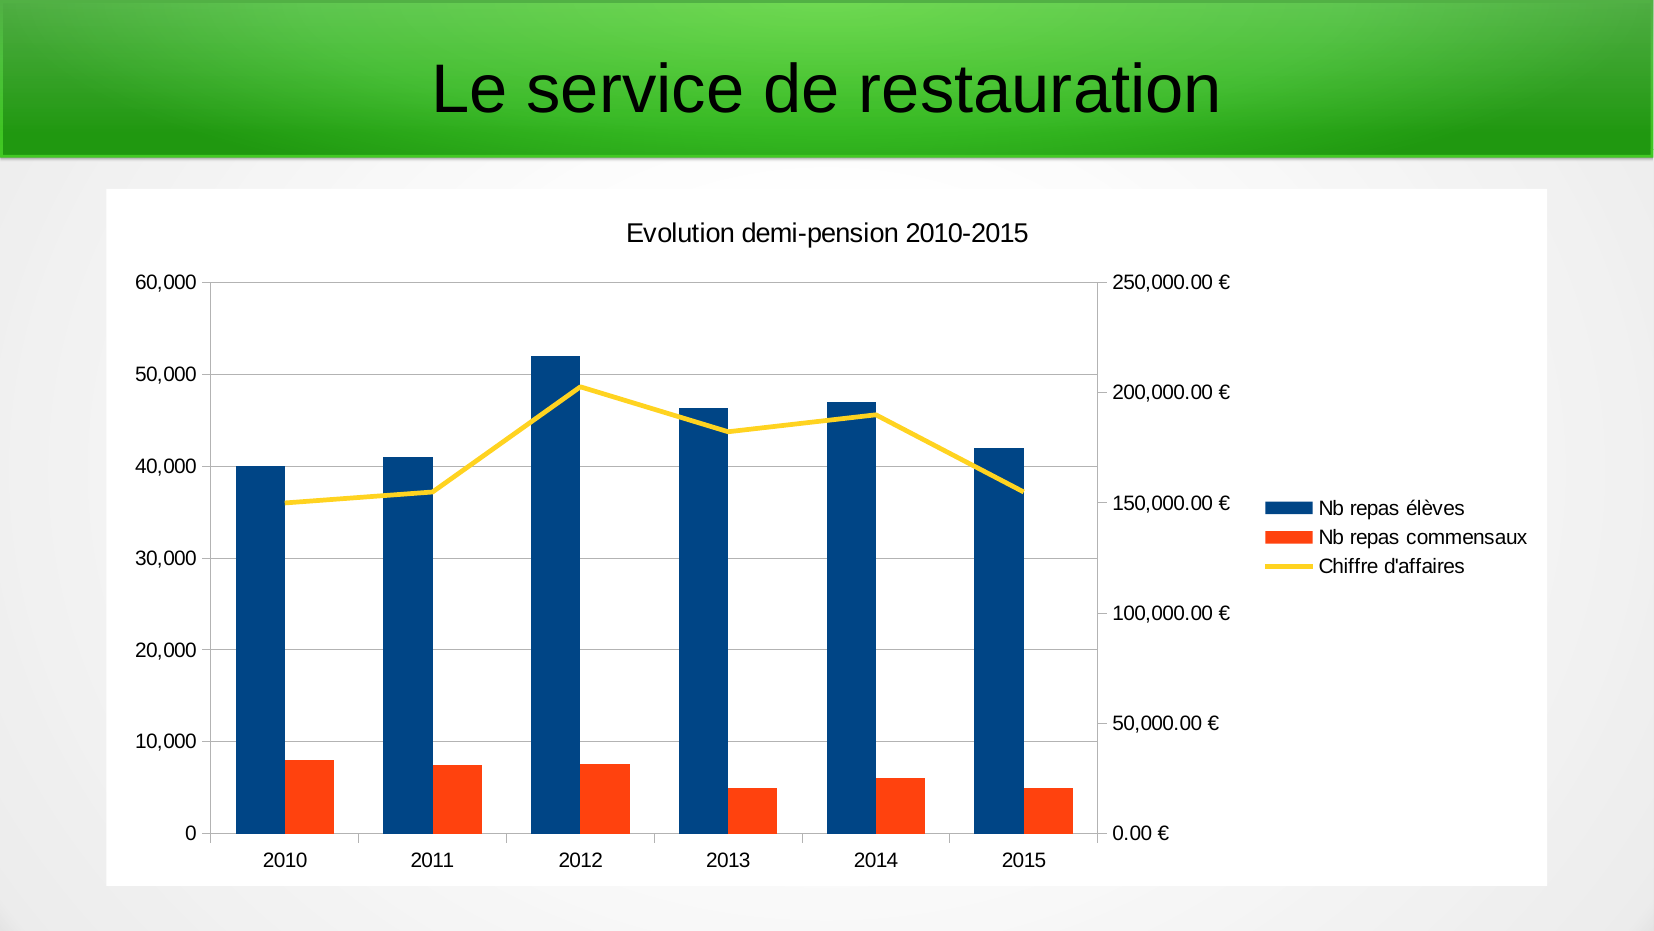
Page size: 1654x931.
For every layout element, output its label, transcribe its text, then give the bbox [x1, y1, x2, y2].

title Le service de restauration [82, 35, 1571, 142]
chart [106, 188, 1548, 886]
